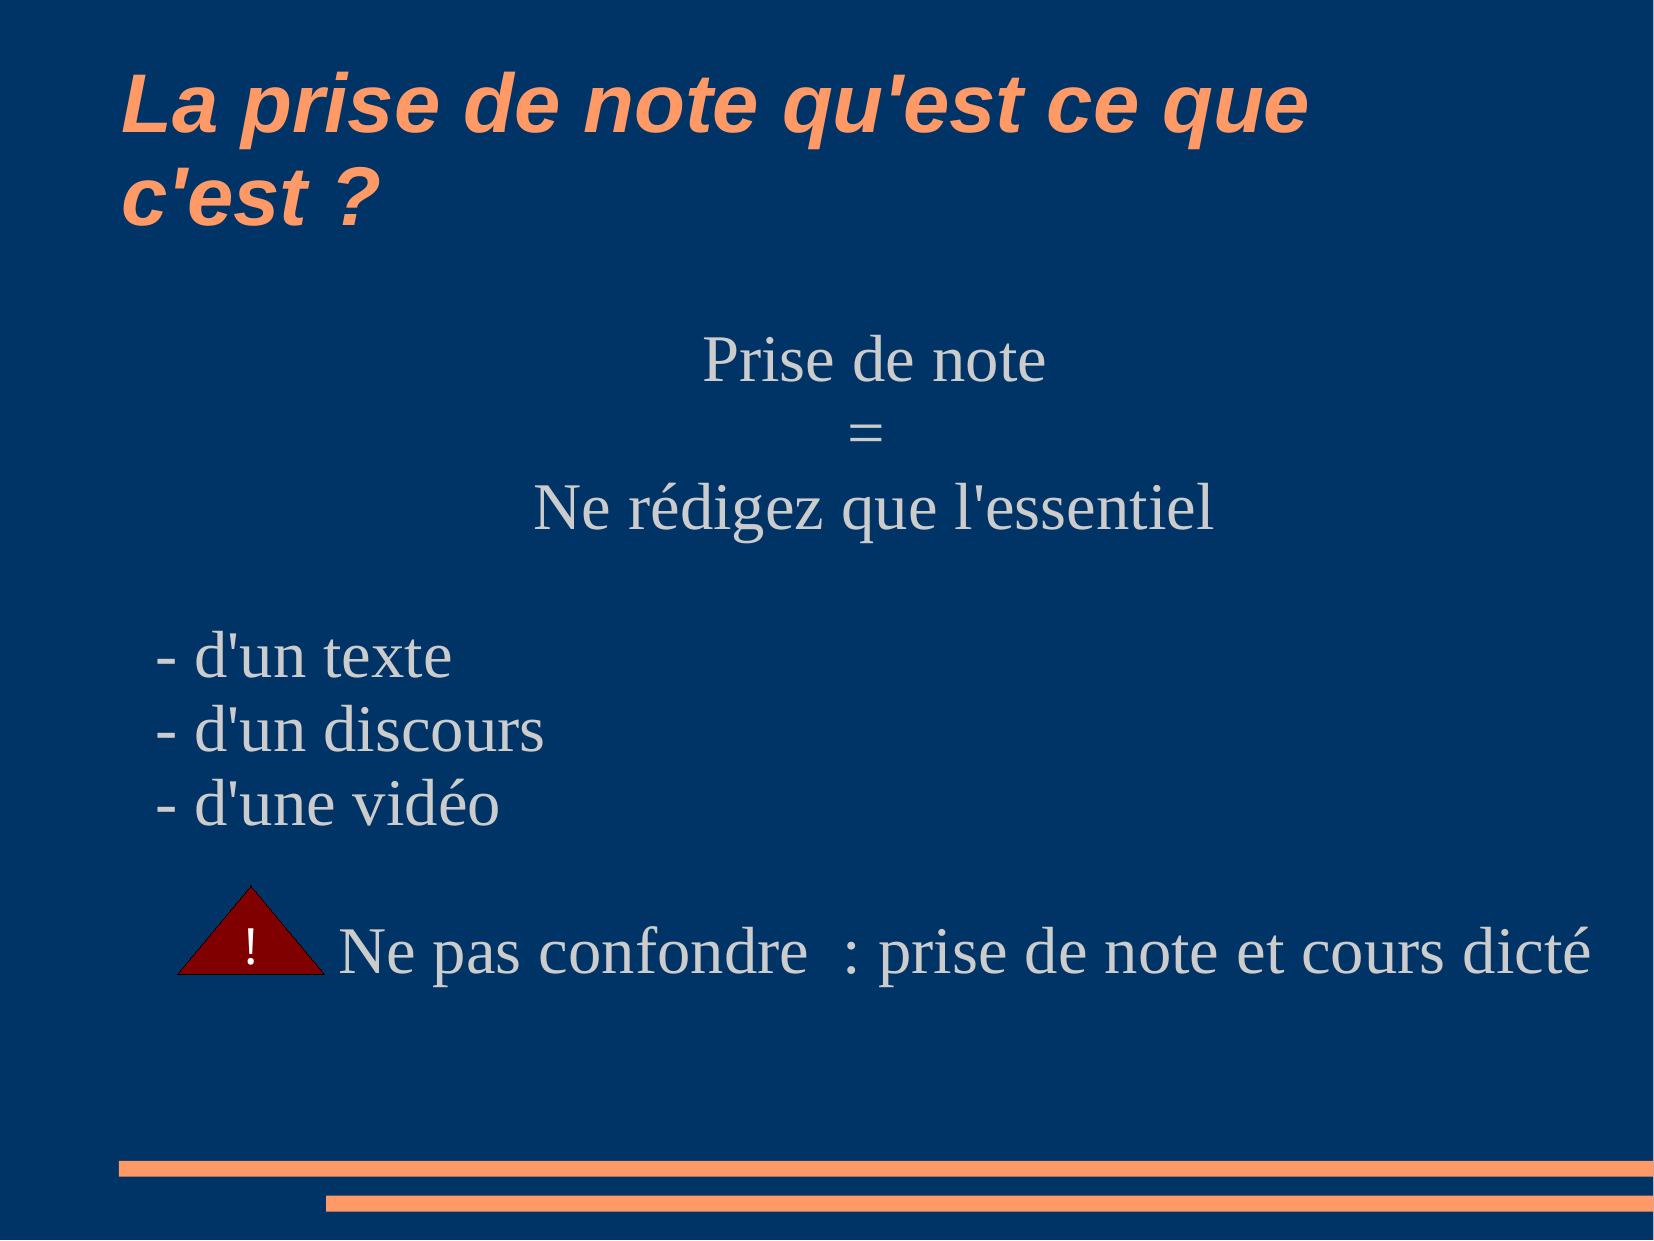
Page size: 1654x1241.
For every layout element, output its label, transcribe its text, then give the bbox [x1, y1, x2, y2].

title La prise de note qu'est ce que c'est ? [121, 46, 1534, 254]
text_box ! [177, 885, 325, 975]
subtitle Prise de note = Ne rédigez que l'essentiel - d'un texte - d'un discours - d'une vidéo Ne pas confondre : prise de note et cours dicté [155, 295, 1595, 1106]
